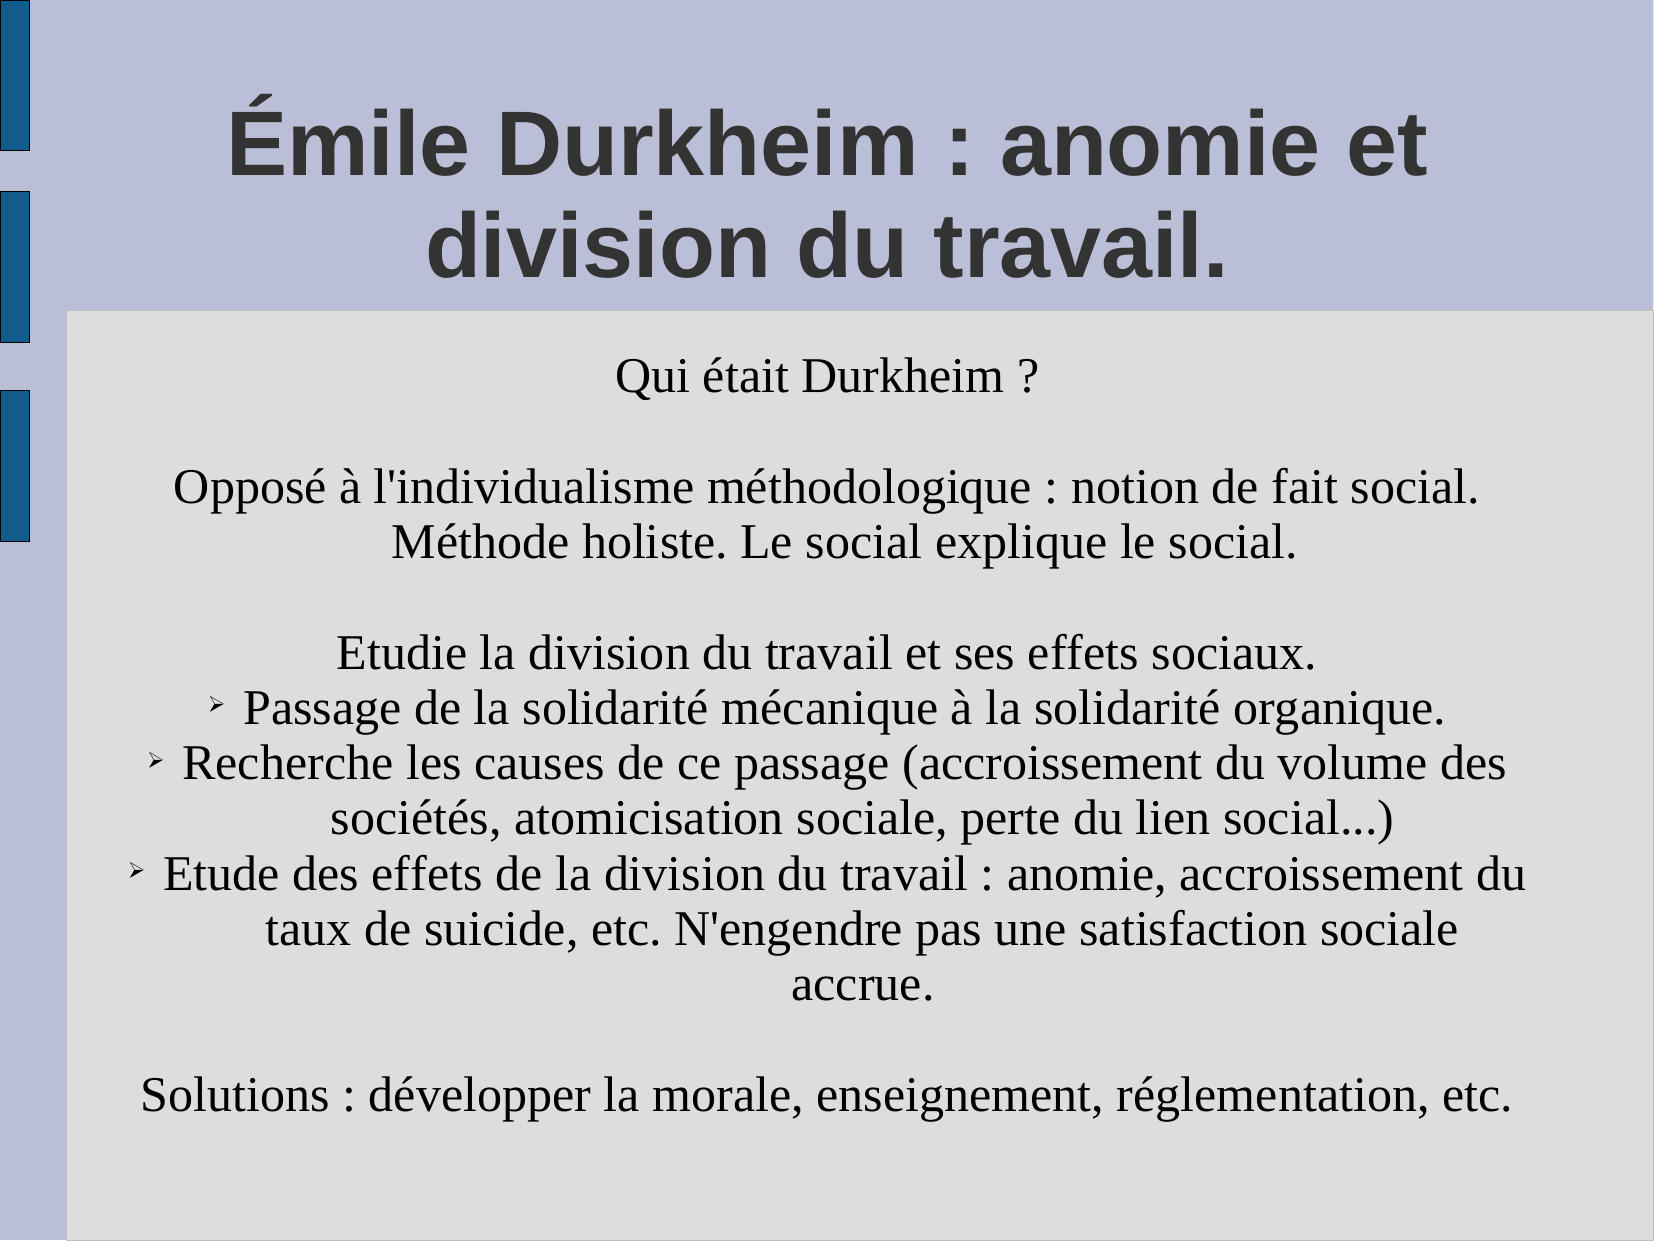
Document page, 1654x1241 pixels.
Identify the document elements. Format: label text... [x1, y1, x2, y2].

subtitle Qui était Durkheim ? Opposé à l'individualisme méthodologique : notion de fait social. Méthode holiste. Le social explique le social. Etudie la division du travail et ses effets sociaux. Passage de la solidarité mécanique à la solidarité organique. Recherche les causes de ce passage (accroissement du volume des sociétés, atomicisation sociale, perte du lien social...) Etude des effets de la division du travail : anomie, accroissement du taux de suicide, etc. N'engendre pas une satisfaction sociale accrue. Solutions : développer la morale, enseignement, réglementation, etc. [121, 348, 1534, 1123]
title Émile Durkheim : anomie et division du travail. [121, 92, 1534, 298]
